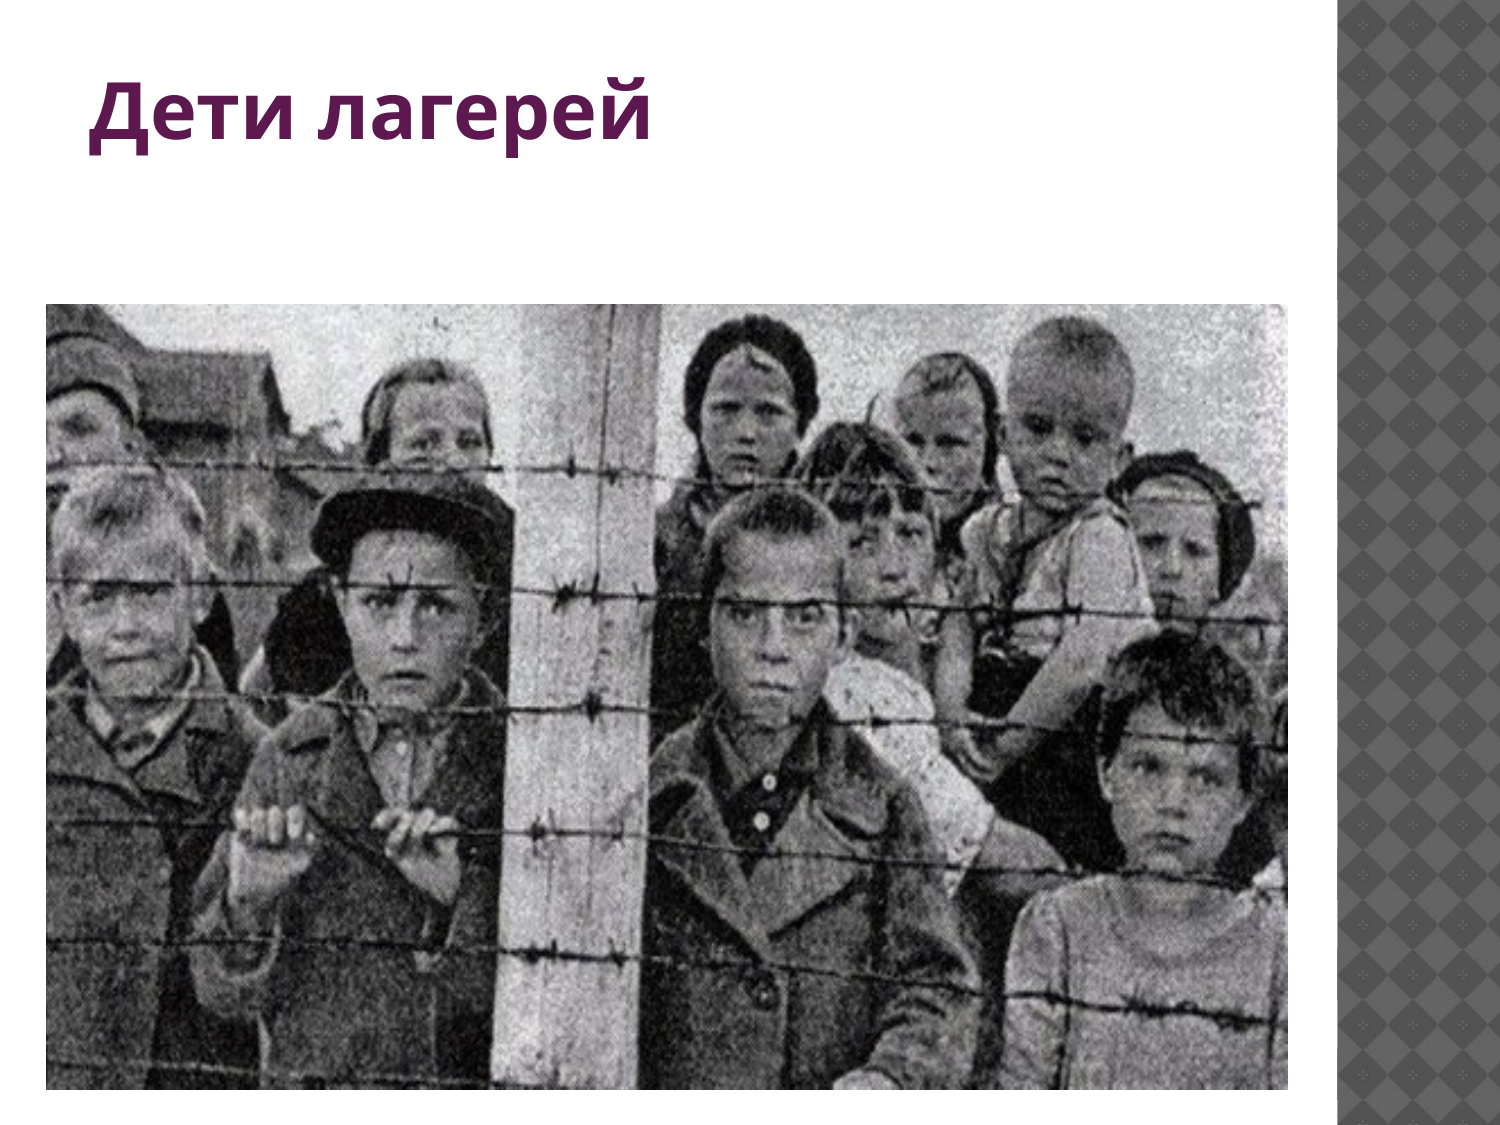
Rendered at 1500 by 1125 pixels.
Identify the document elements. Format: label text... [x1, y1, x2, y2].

picture [46, 304, 1288, 1090]
title Дети лагерей [75, 52, 1263, 240]
